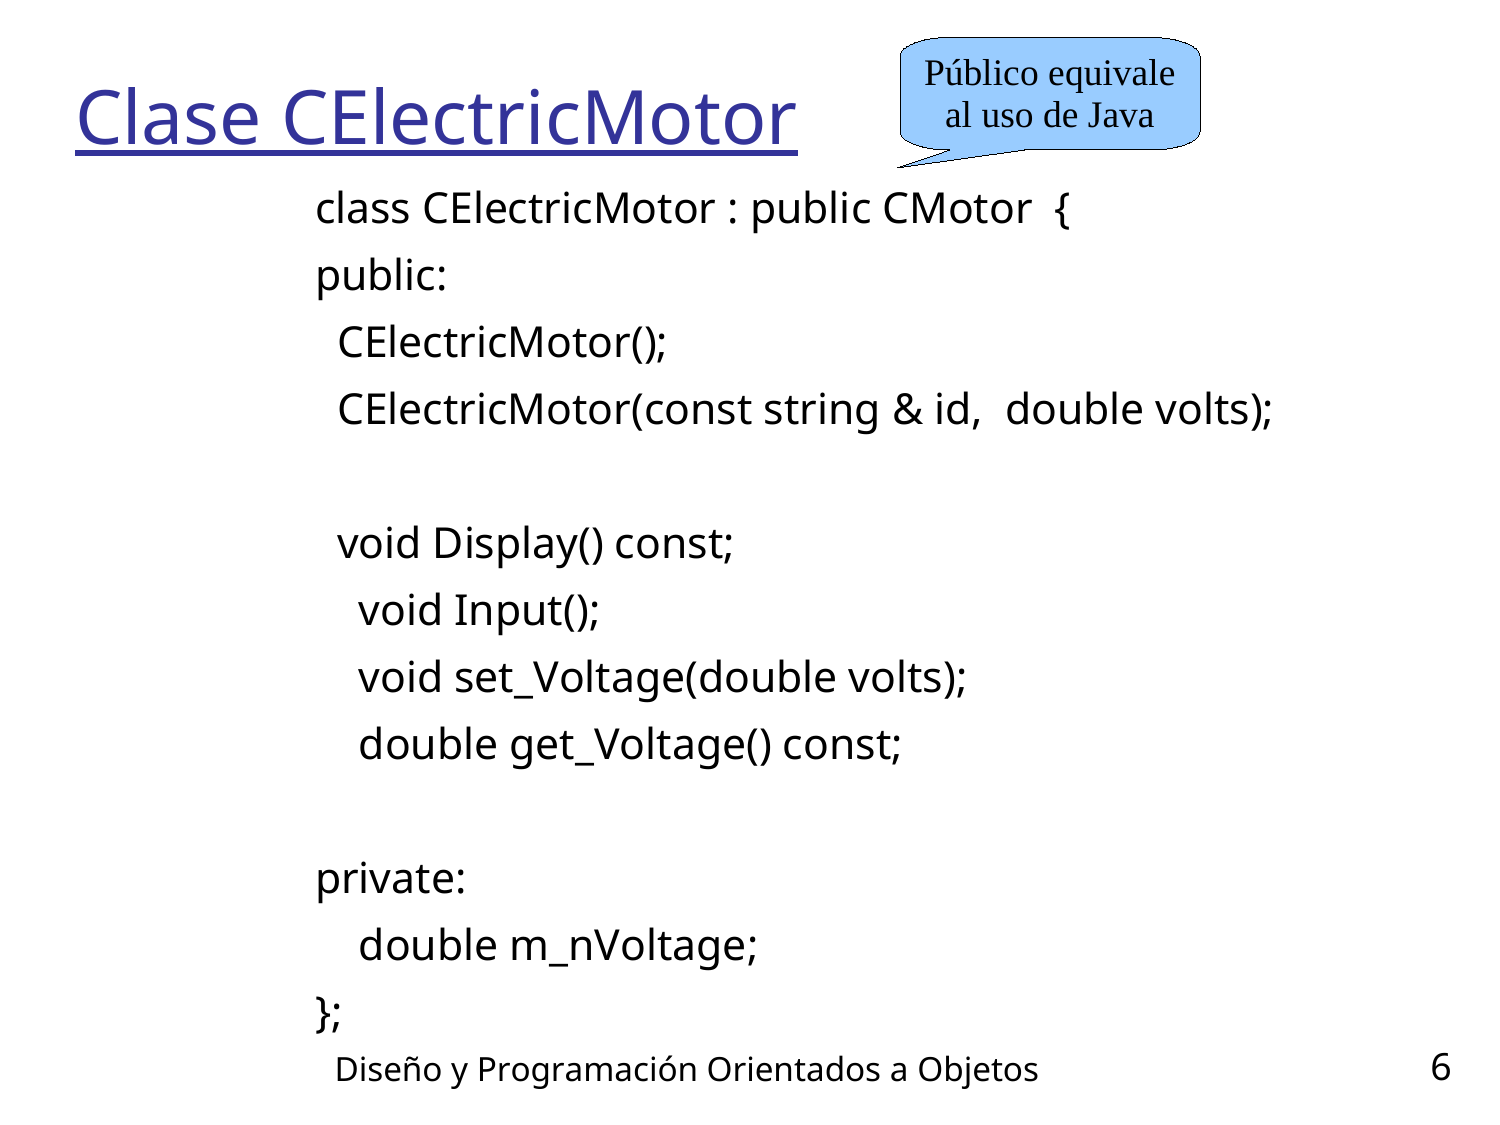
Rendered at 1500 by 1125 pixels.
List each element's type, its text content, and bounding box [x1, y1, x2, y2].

list class CElectricMotor : public CMotor { public: CElectricMotor(); CElectricMotor(const string & id, double volts); void Display() const; void Input(); void set_Voltage(double volts); double get_Voltage() const; private: double m_nVoltage; }; [300, 169, 1462, 1051]
text_box Público equivale al uso de Java [897, 37, 1201, 168]
title Clase CElectricMotor [75, 30, 1466, 193]
